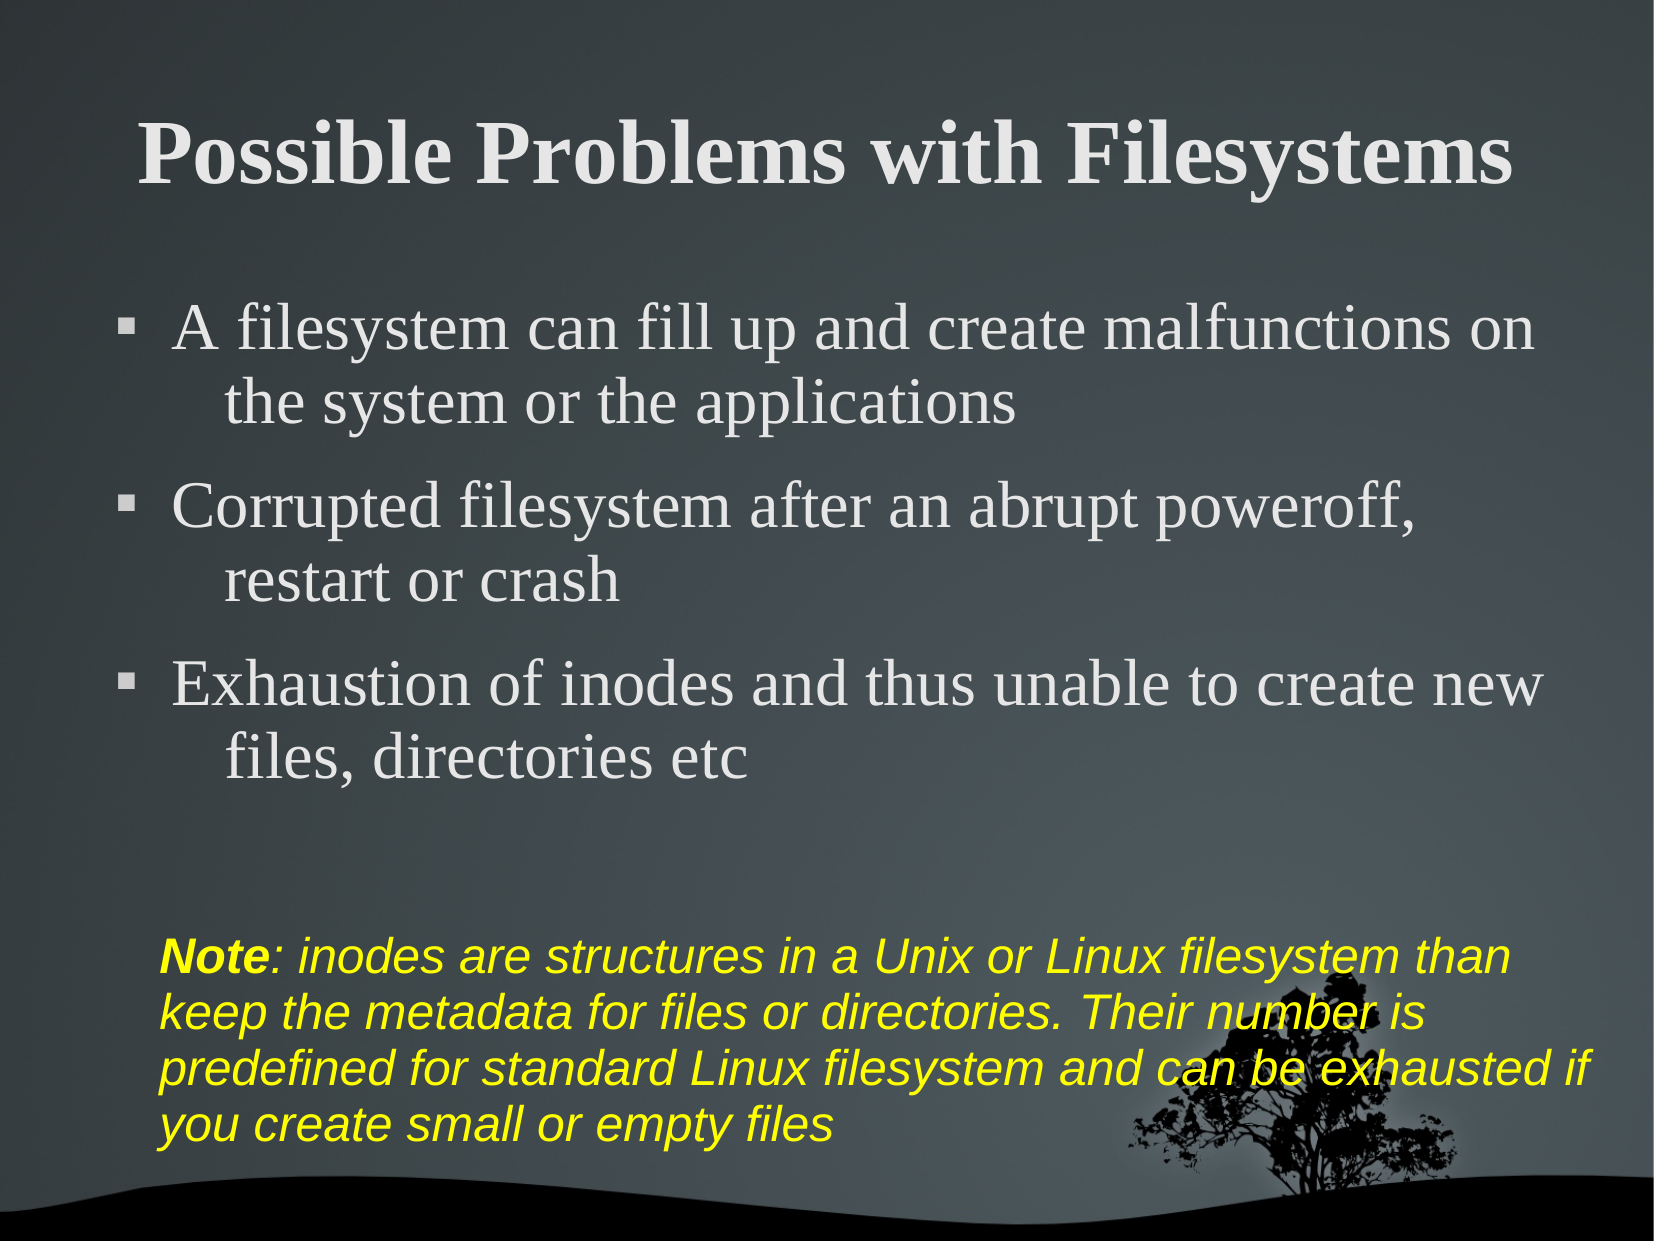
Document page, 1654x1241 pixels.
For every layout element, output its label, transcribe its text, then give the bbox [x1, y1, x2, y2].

title Possible Problems with Filesystems [82, 49, 1571, 257]
picture [0, 0, 1654, 1241]
list A filesystem can fill up and create malfunctions on the system or the applications Corrupted filesystem after an abrupt poweroff, restart or crash Exhaustion of inodes and thus unable to create new files, directories etc [82, 290, 1571, 1109]
text_box Note: inodes are structures in a Unix or Linux filesystem than keep the metadata for files or directories. Their number is predefined for standard Linux filesystem and can be exhausted if you create small or empty files [88, 872, 1609, 1152]
